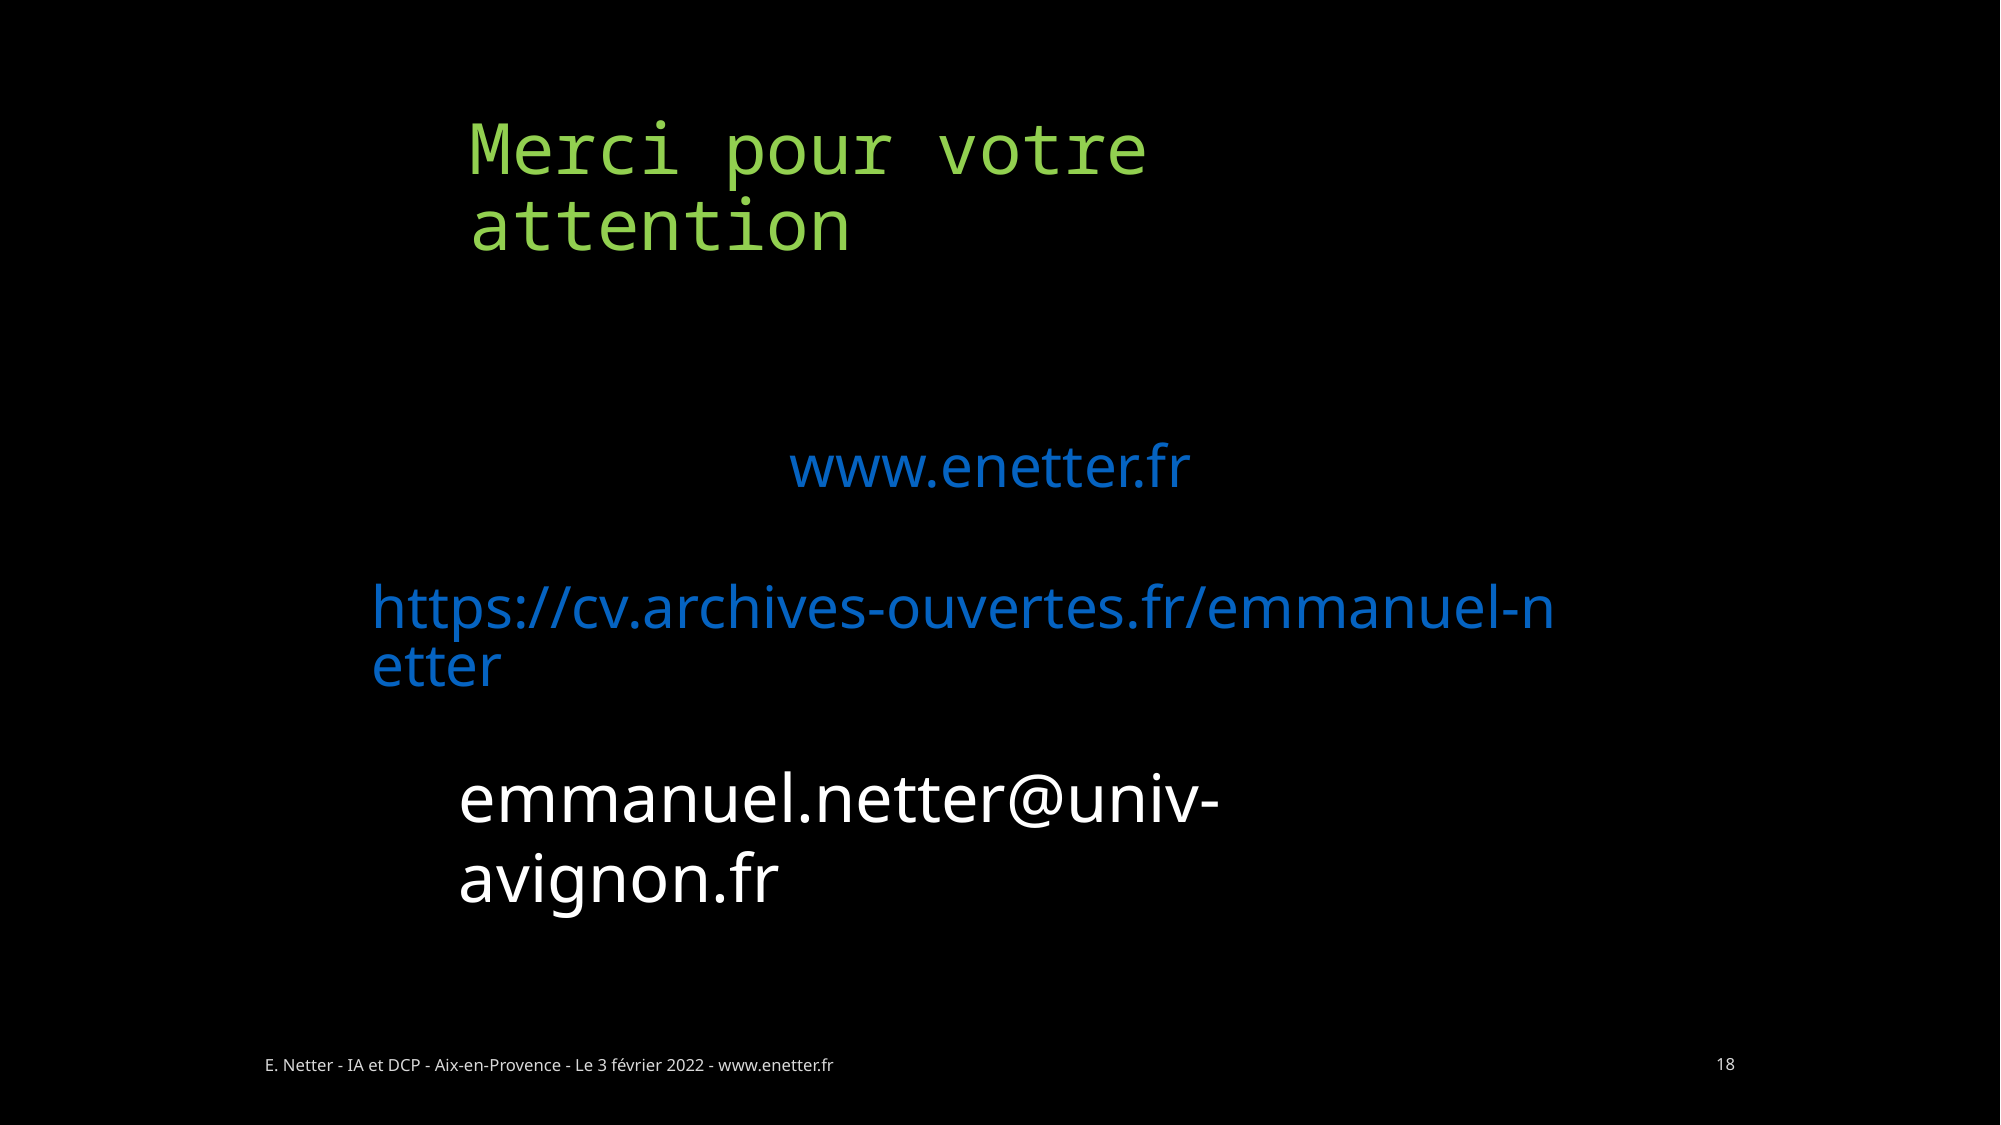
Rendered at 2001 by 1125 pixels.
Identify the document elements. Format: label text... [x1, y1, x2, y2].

text_box https://cv.archives-ouvertes.fr/emmanuel-netter [356, 562, 1602, 657]
text_box emmanuel.netter@univ-avignon.fr [443, 748, 1514, 924]
text_box www.enetter.fr [774, 421, 1225, 517]
title Merci pour votre attention [454, 165, 1546, 274]
footer E. Netter - IA et DCP - Aix-en-Provence - Le 3 février 2022 - www.enetter.fr [249, 1043, 1379, 1086]
slide_number <numéro> [1612, 1043, 1750, 1086]
